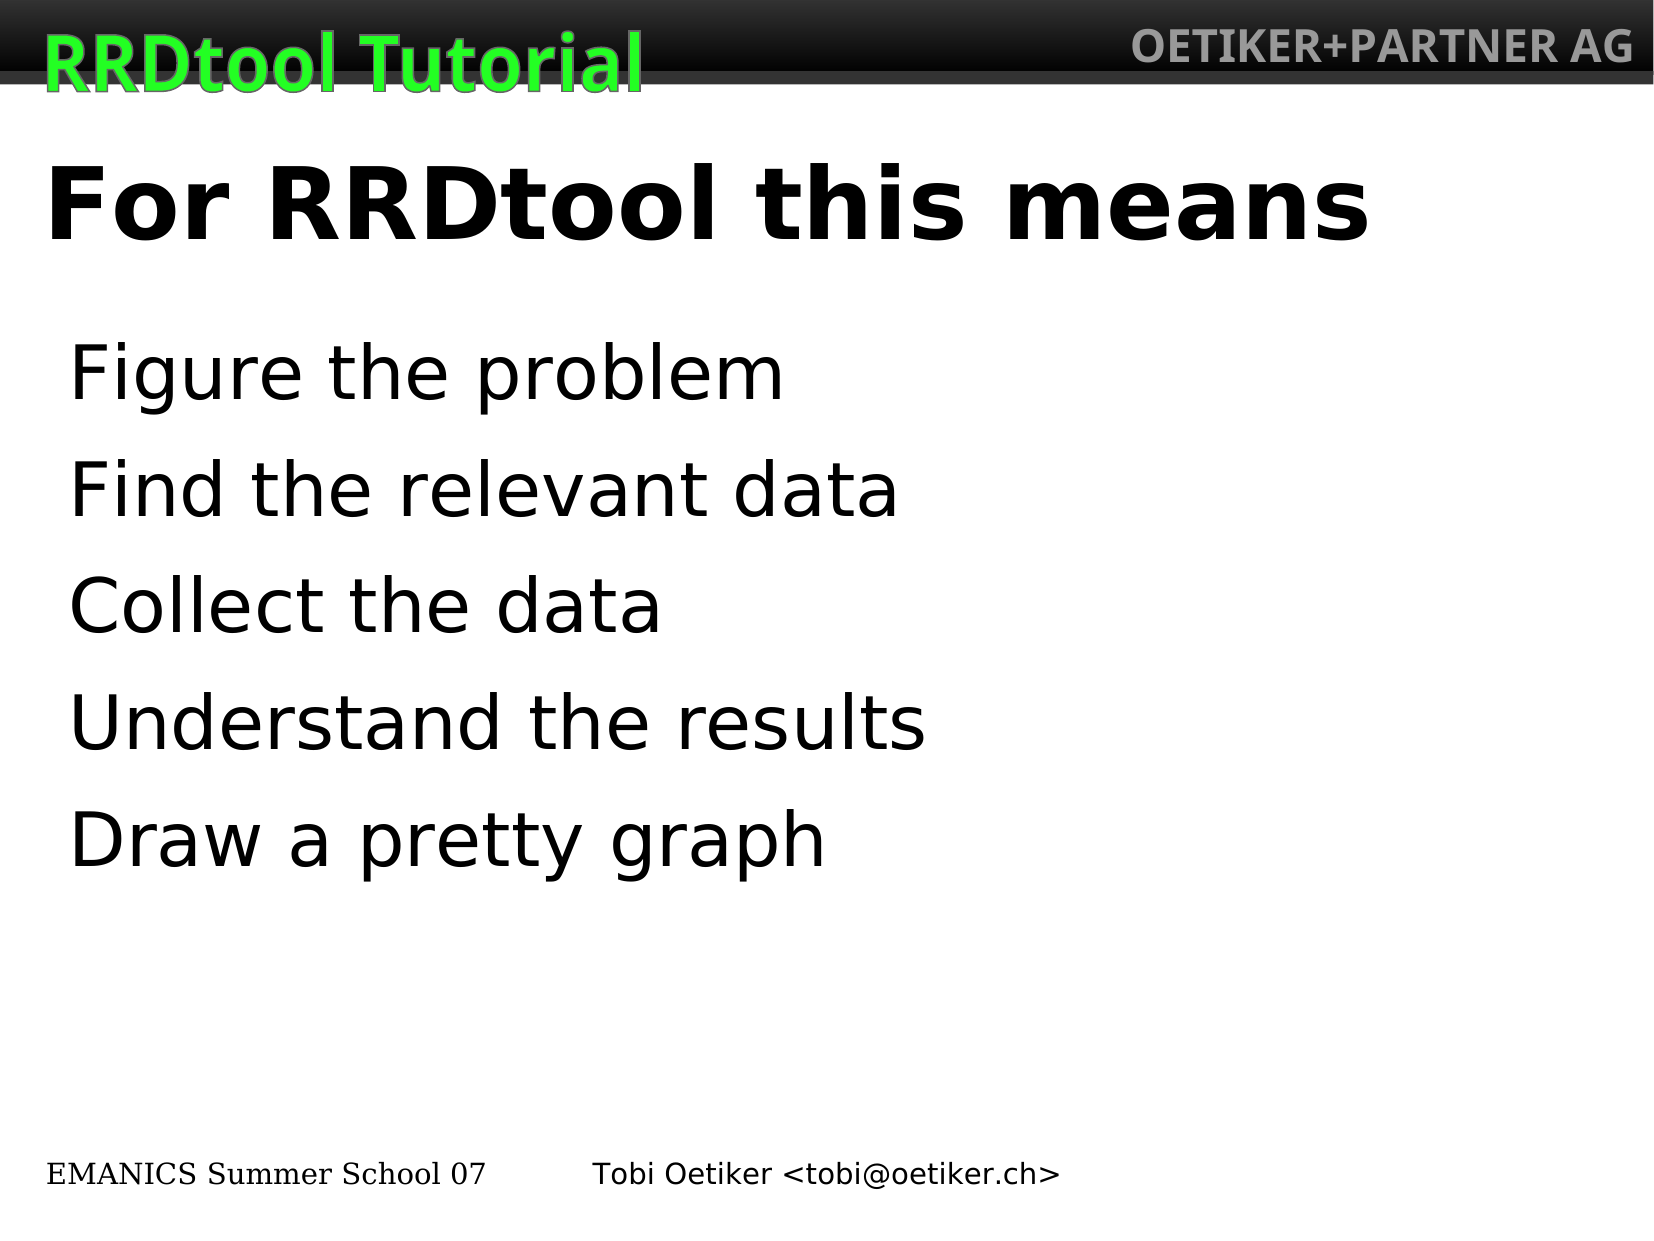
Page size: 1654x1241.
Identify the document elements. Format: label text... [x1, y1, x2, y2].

title For RRDtool this means [43, 132, 1582, 277]
list Figure the problem Find the relevant data Collect the data Understand the results Draw a pretty graph [50, 329, 1571, 1099]
